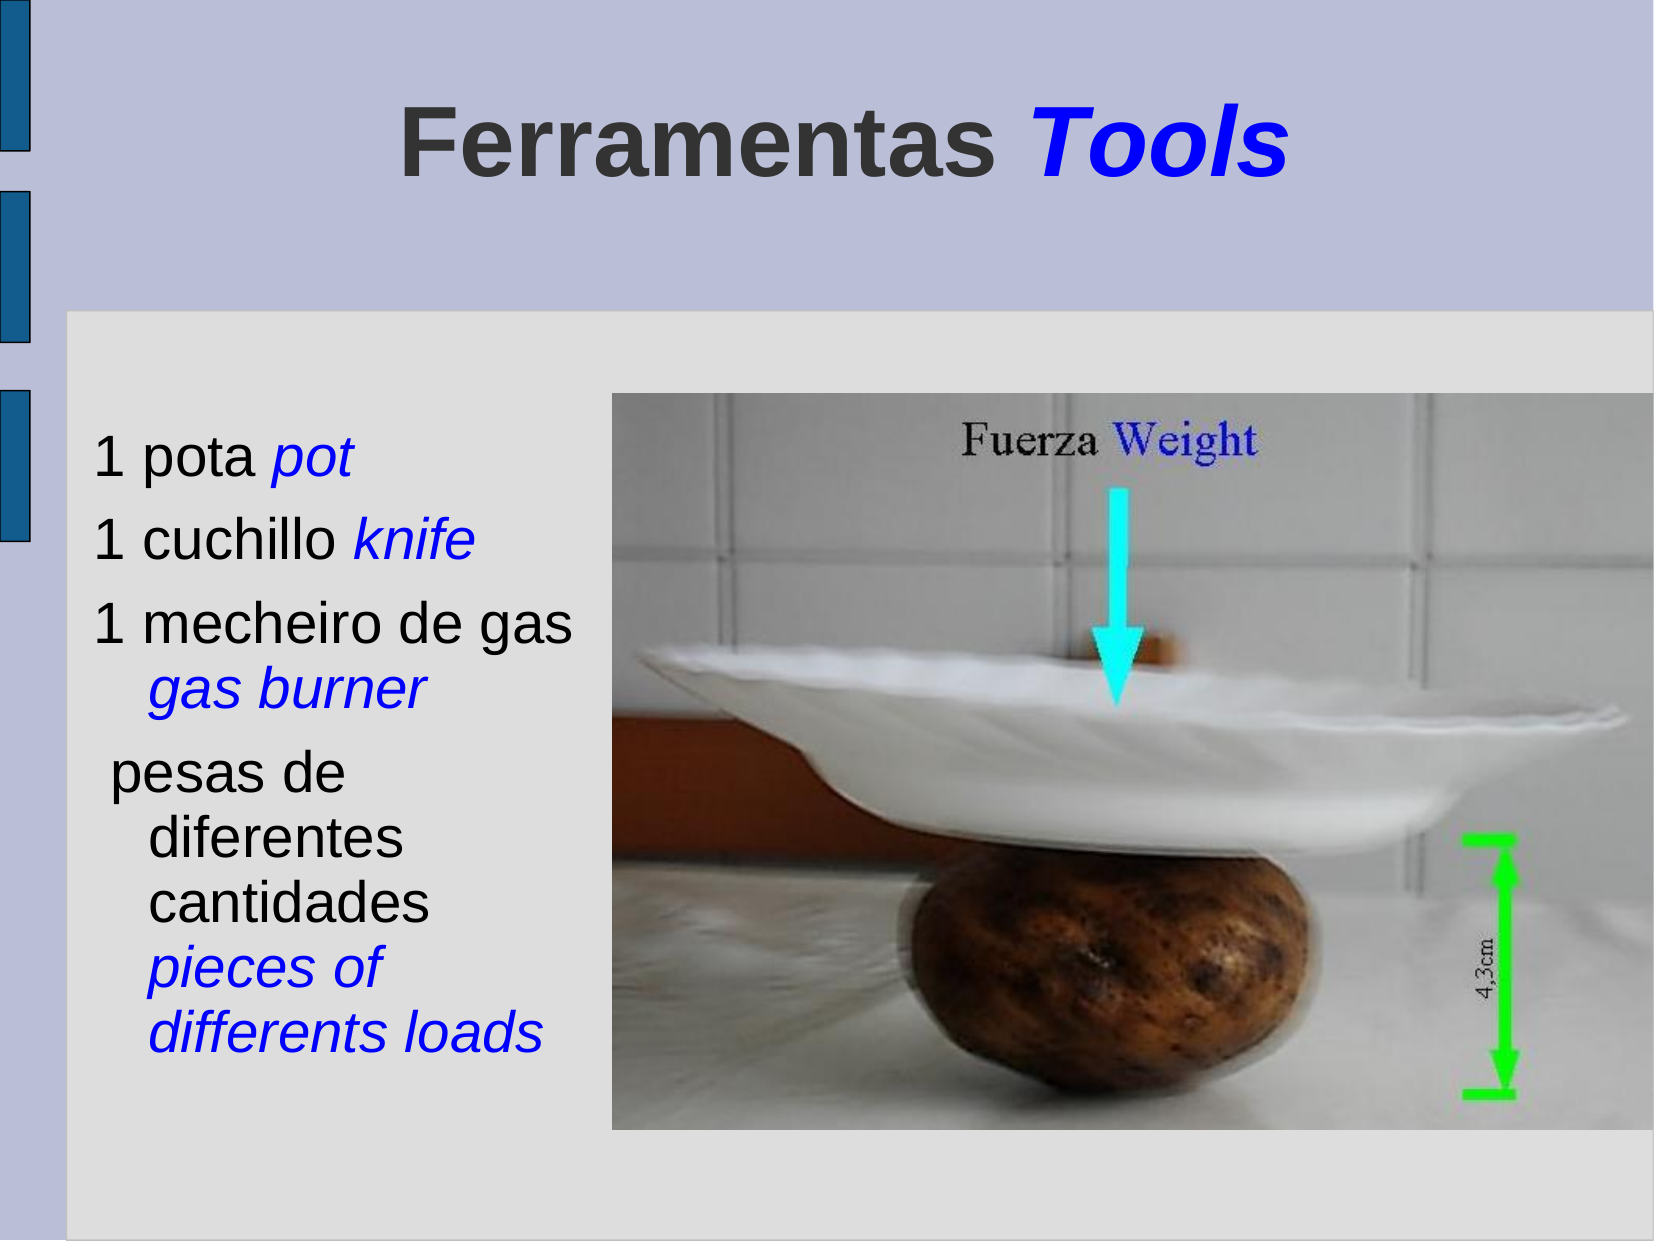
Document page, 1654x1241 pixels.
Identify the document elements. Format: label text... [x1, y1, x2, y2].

picture [612, 393, 1654, 1130]
text_box Ferramentas Tools [170, 85, 1521, 205]
text_box 1 pota pot 1 cuchillo knife 1 mecheiro de gas gas burner pesas de diferentes cantidades pieces of differents loads [79, 420, 597, 1073]
